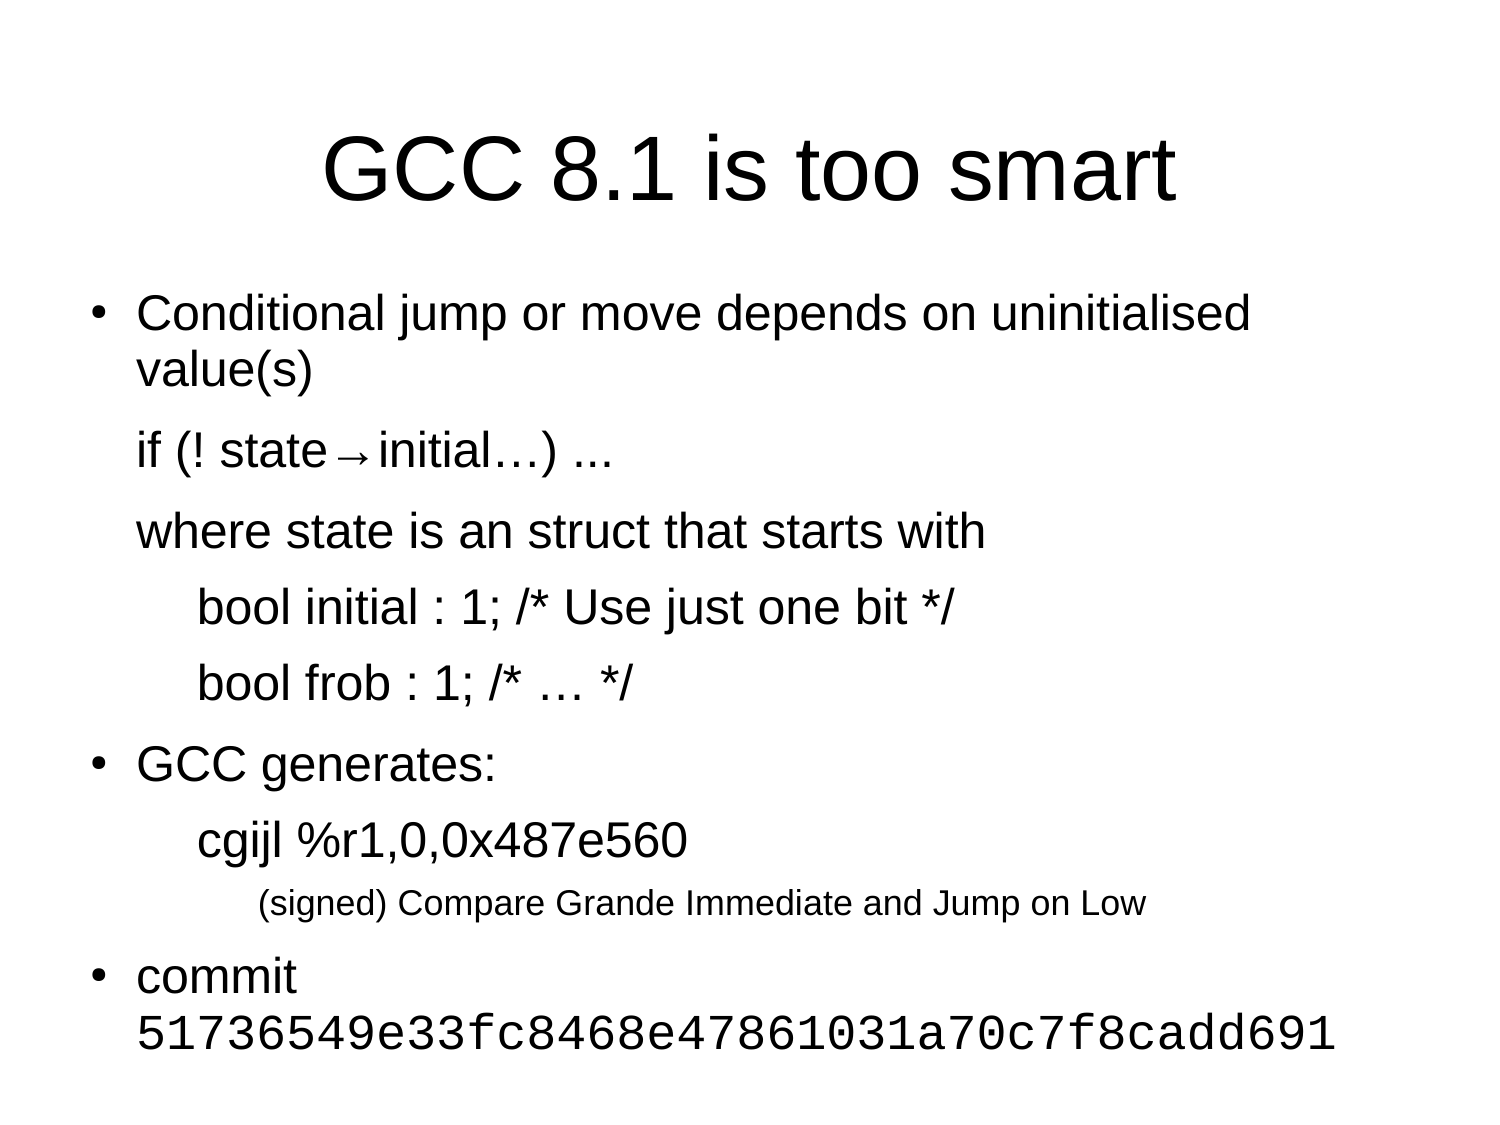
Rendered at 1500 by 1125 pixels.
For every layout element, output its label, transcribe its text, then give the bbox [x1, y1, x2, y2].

list Conditional jump or move depends on uninitialised value(s) if (! state→initial…) ... where state is an struct that starts with bool initial : 1; /* Use just one bit */ bool frob : 1; /* … */ GCC generates: cgijl %r1,0,0x487e560 (signed) Compare Grande Immediate and Jump on Low commit 51736549e33fc8468e47861031a70c7f8cadd691 [75, 285, 1441, 1066]
title GCC 8.1 is too smart [103, 59, 1397, 278]
